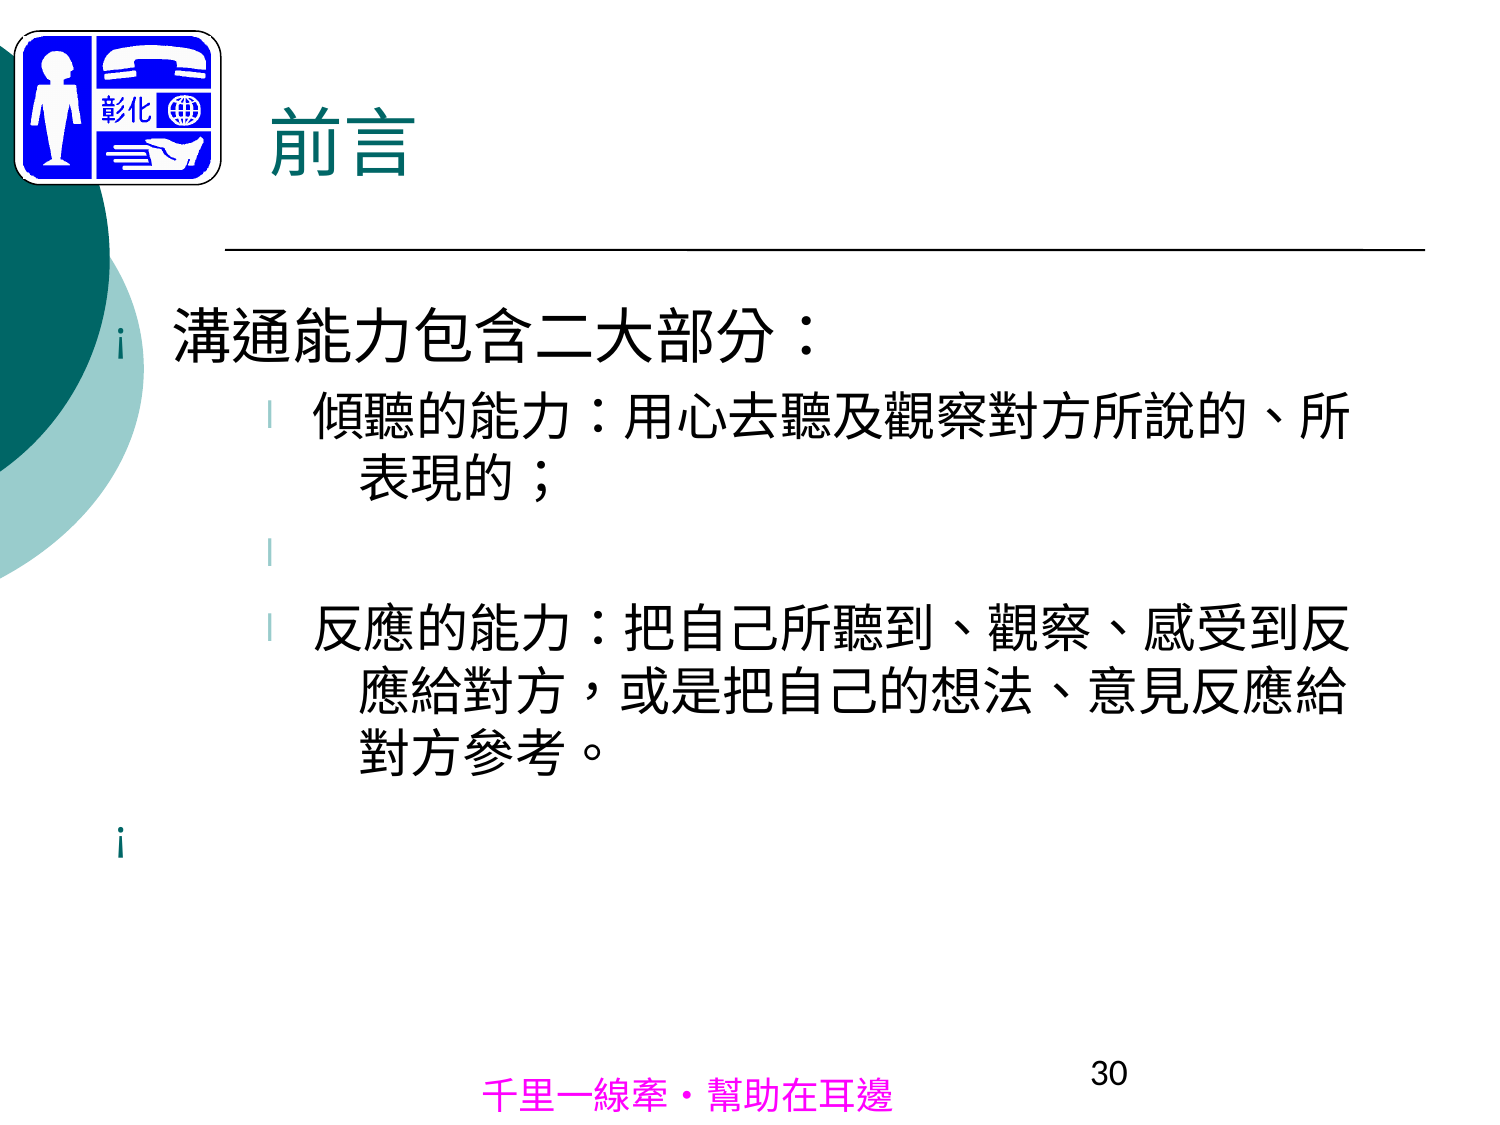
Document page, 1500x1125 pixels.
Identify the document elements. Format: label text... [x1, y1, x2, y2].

text_box 千里一線牽‧幫助在耳邊 [466, 1065, 909, 1125]
title 前言 [253, 42, 1335, 193]
text_box [24, 31, 221, 185]
picture [23, 36, 211, 180]
text_box 30 [1074, 1025, 1426, 1101]
text_box [14, 37, 23, 179]
list 溝通能力包含二大部分： 傾聽的能力：用心去聽及觀察對方所說的、所表現的； 反應的能力：把自己所聽到、觀察、感受到反應給對方，或是把自己的想法、意見反應給對方參考。 [100, 290, 1400, 988]
